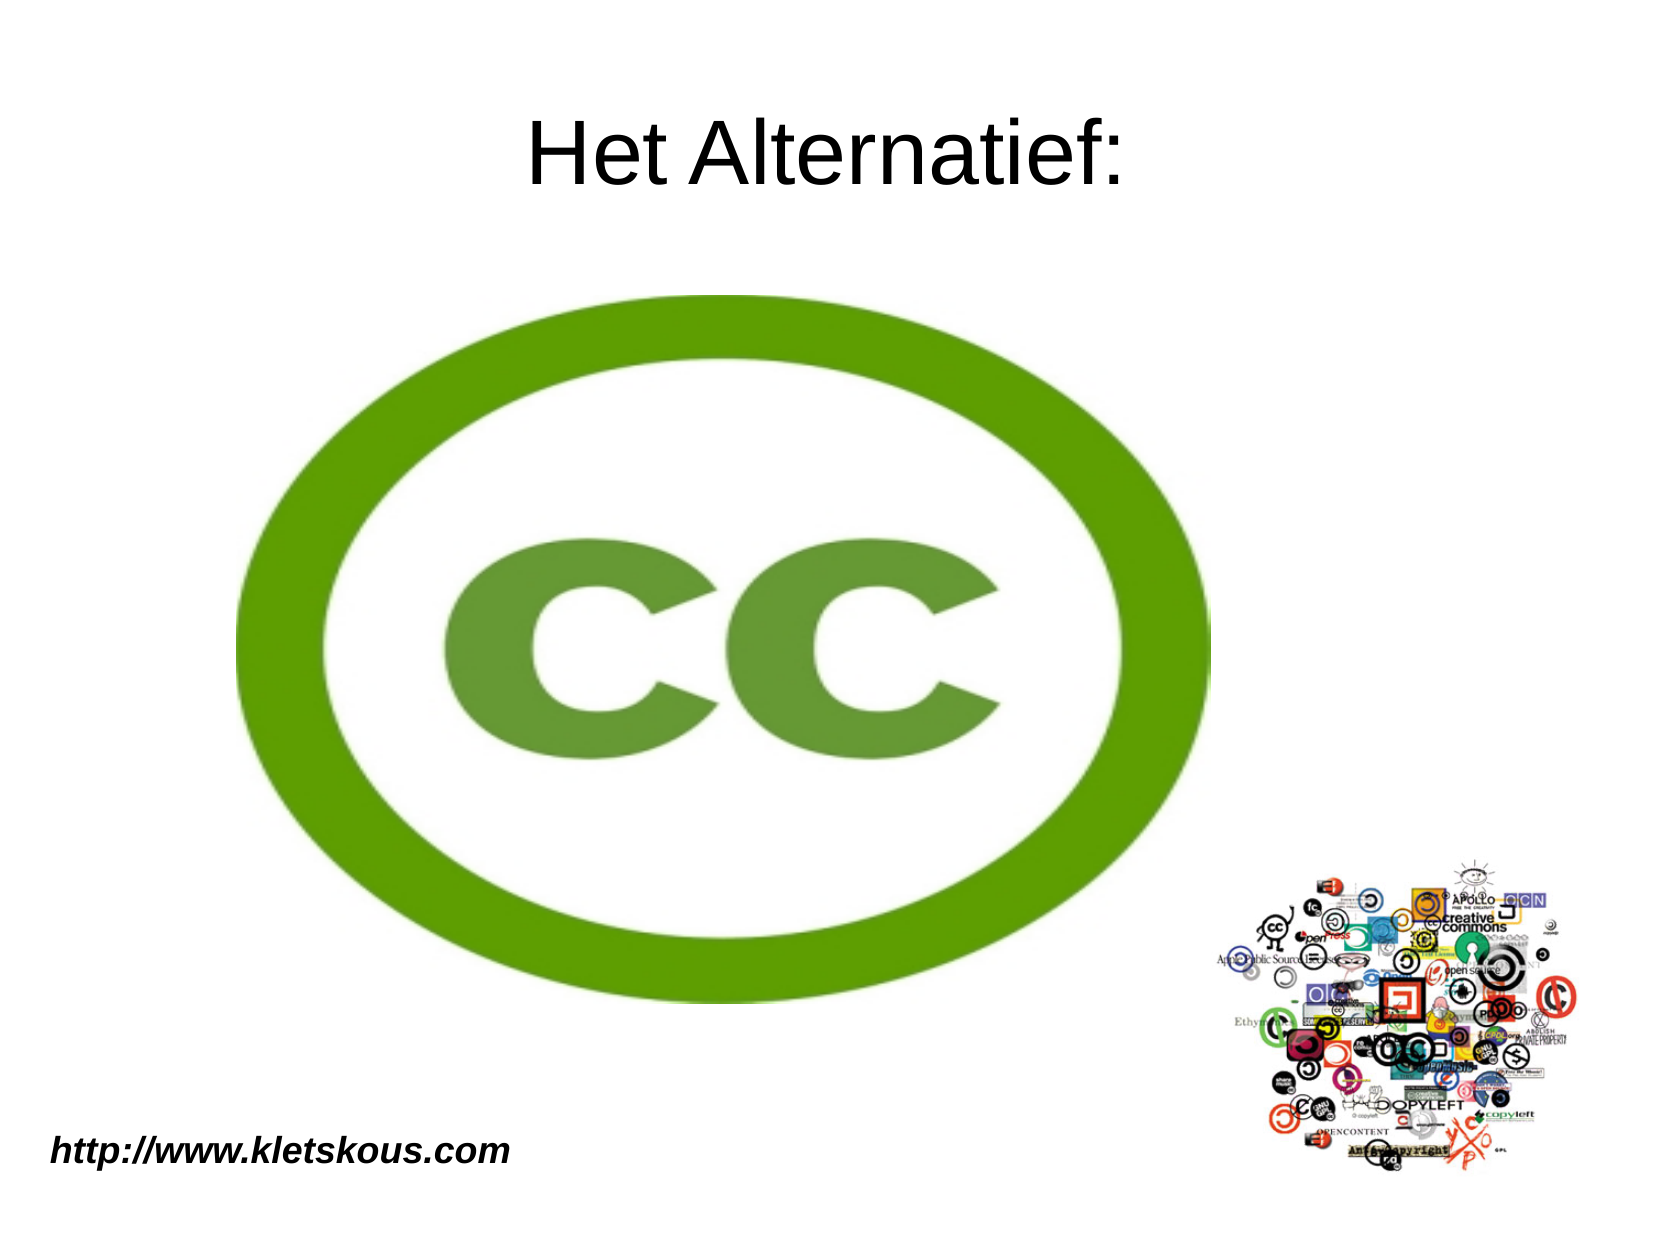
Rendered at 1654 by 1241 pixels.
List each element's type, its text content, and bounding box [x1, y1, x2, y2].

picture [236, 295, 1595, 1182]
title Het Alternatief: [82, 49, 1571, 257]
text_box http://www.kletskous.com [34, 1122, 591, 1211]
